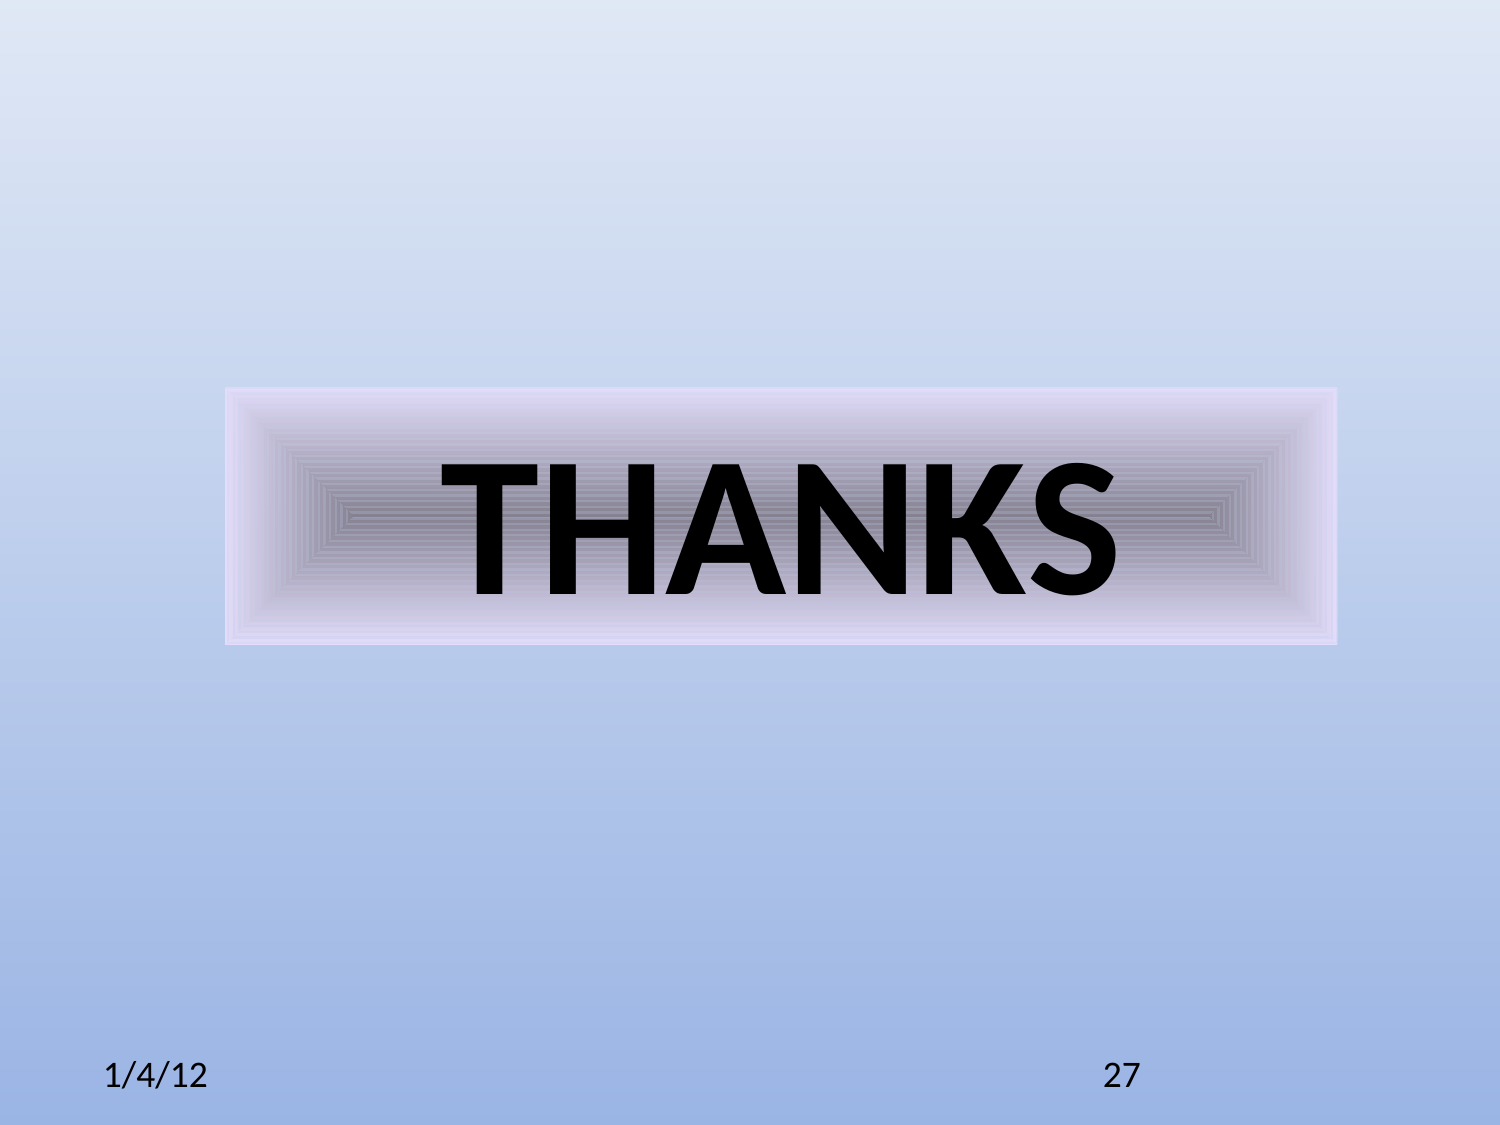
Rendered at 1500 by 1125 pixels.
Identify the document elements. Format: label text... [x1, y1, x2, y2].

text_box THANKS [225, 387, 1338, 645]
